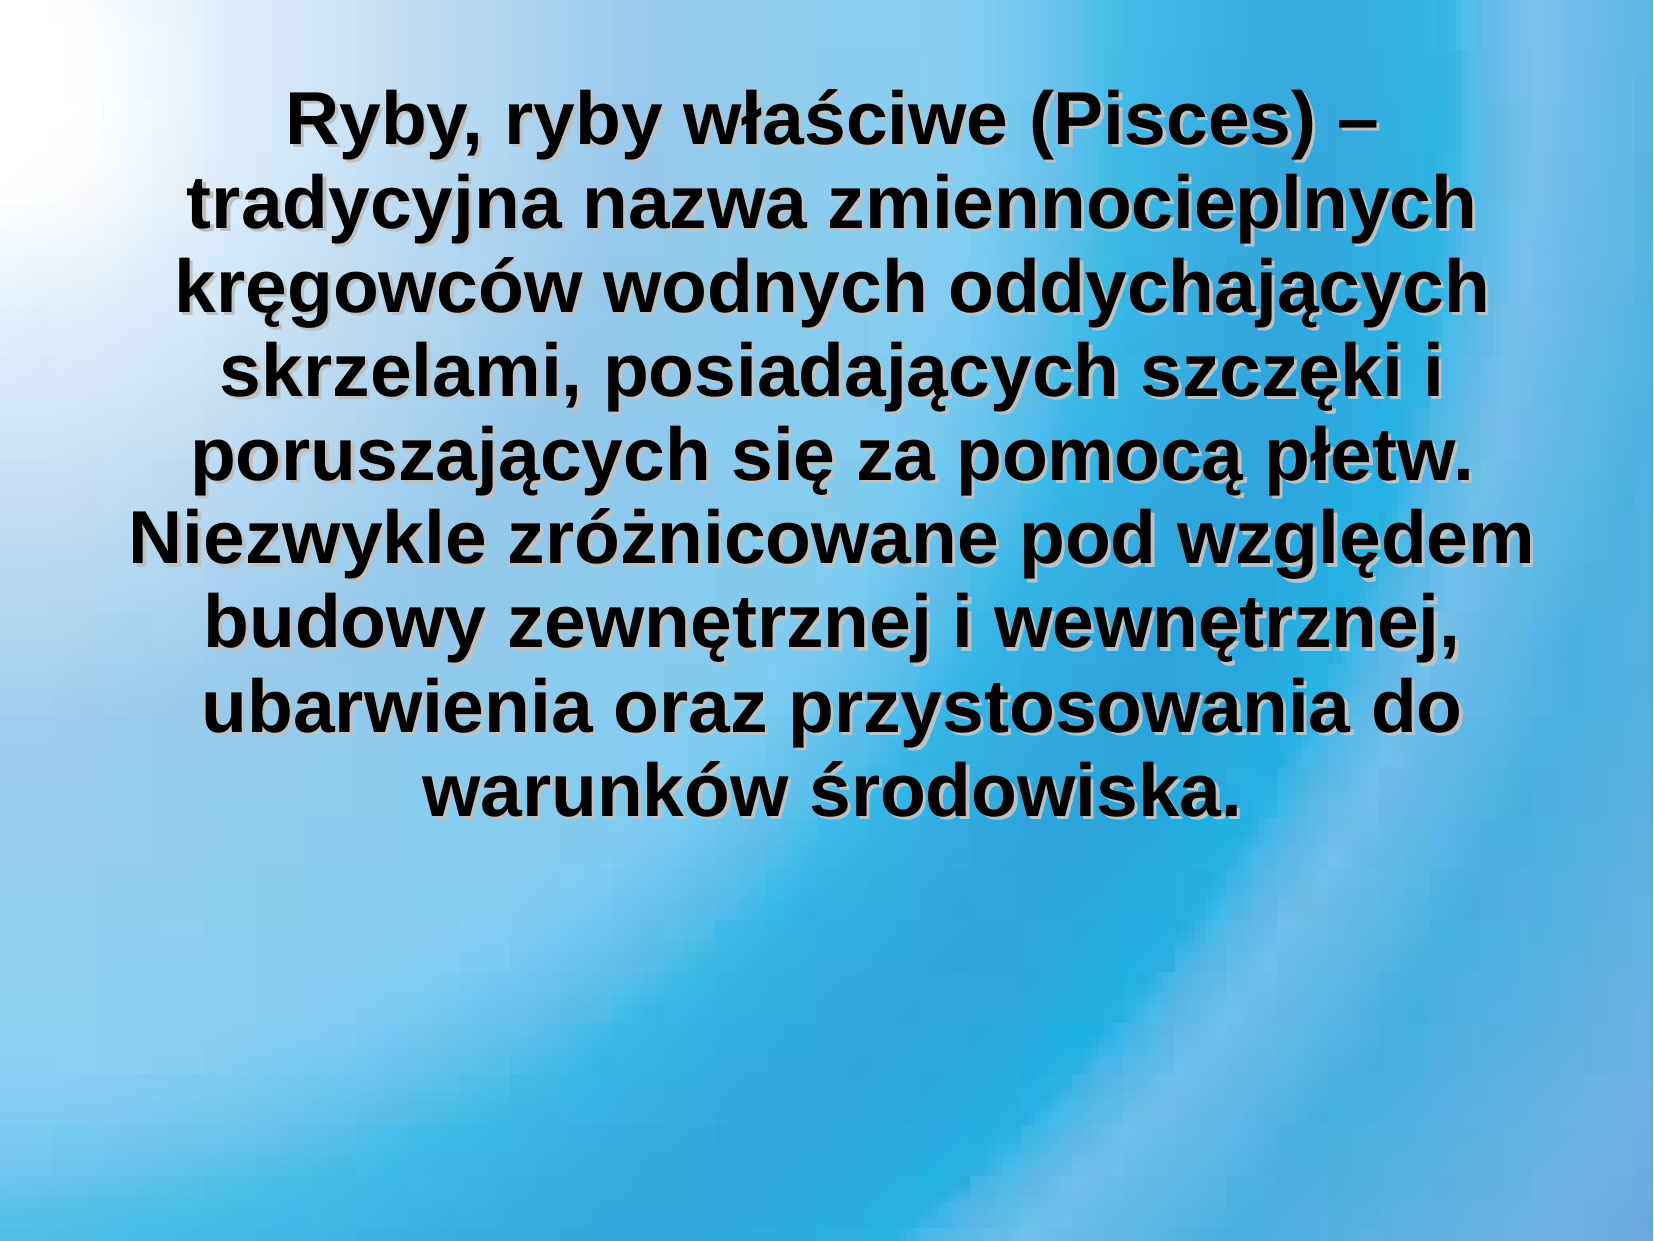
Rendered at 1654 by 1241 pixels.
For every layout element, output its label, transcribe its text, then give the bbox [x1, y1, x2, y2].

title Ryby, ryby właściwe (Pisces) – tradycyjna nazwa zmiennocieplnych kręgowców wodnych oddychających skrzelami, posiadających szczęki i poruszających się za pomocą płetw. Niezwykle zróżnicowane pod względem budowy zewnętrznej i wewnętrznej, ubarwienia oraz przystosowania do warunków środowiska. [88, 76, 1577, 832]
picture [0, 0, 1654, 1241]
